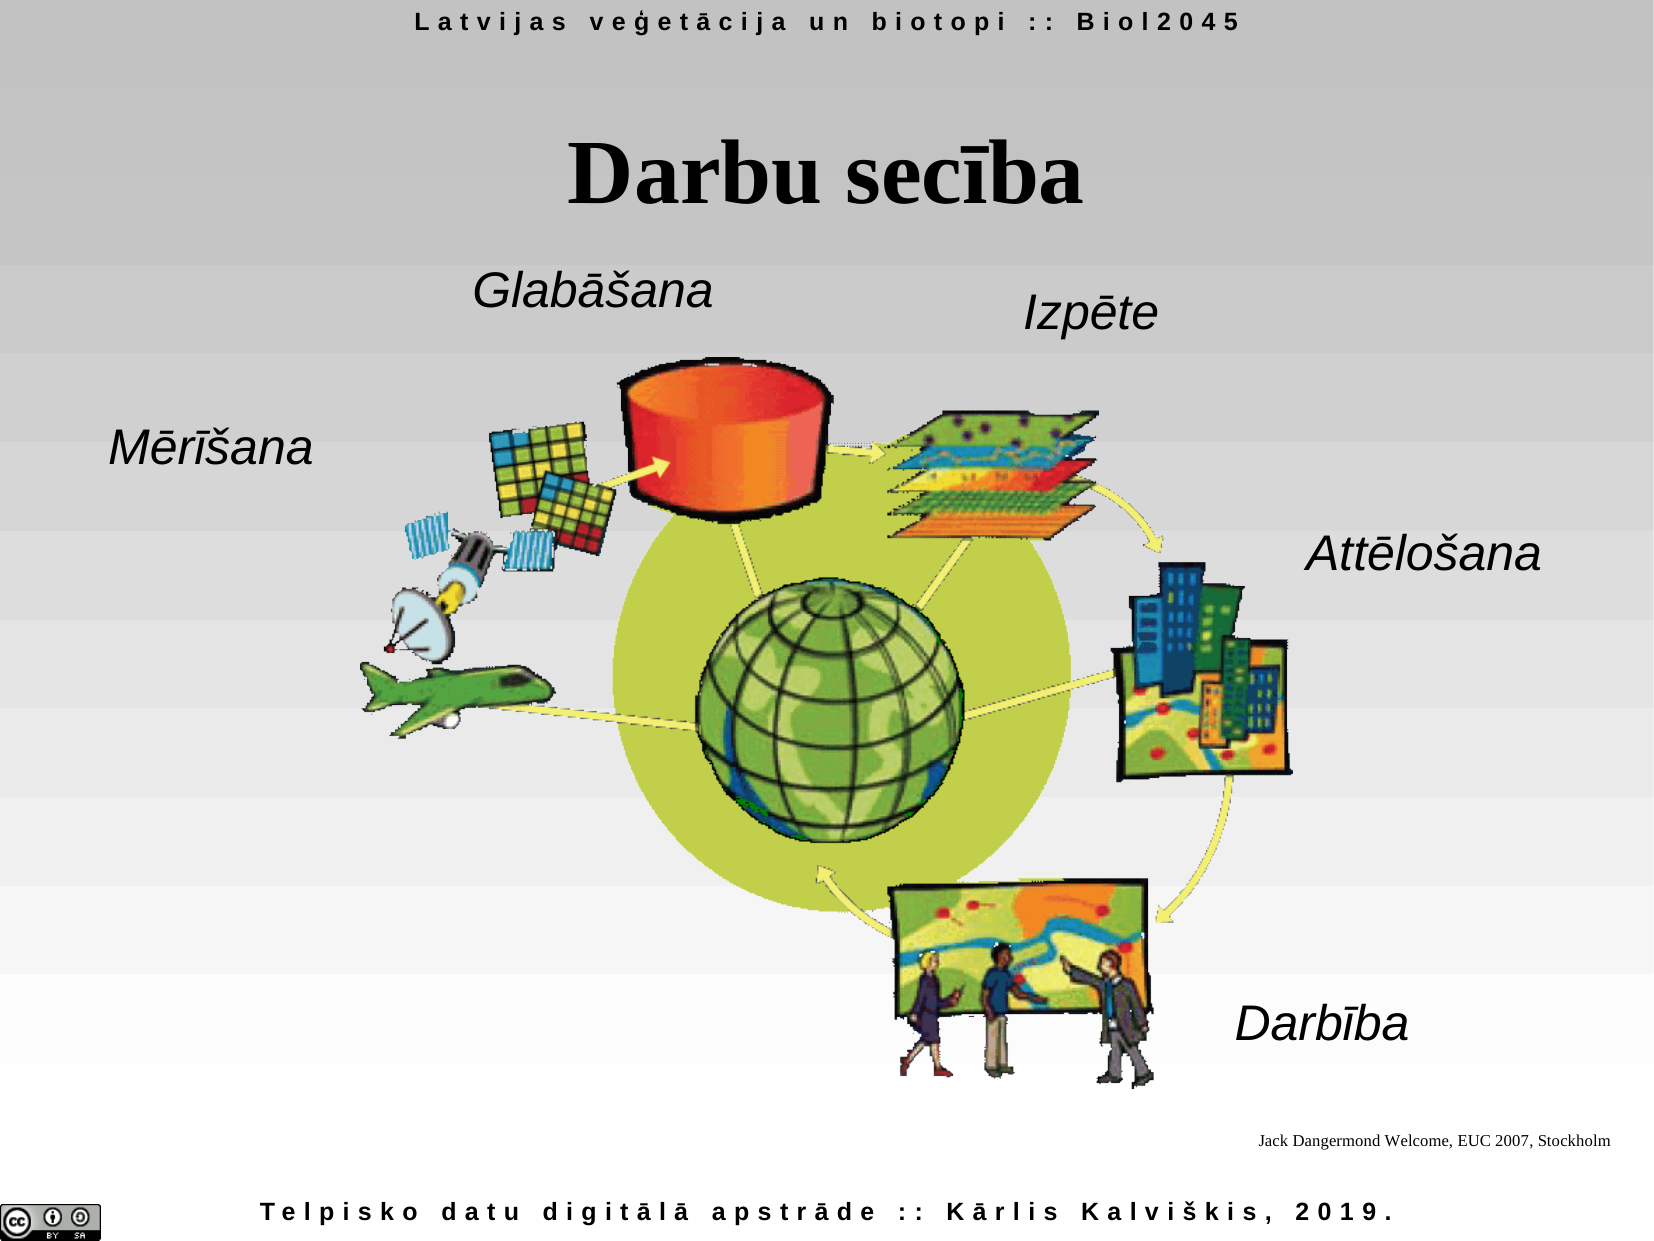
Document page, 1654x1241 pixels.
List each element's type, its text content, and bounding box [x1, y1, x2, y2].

text_box Glabāšana [472, 261, 769, 318]
text_box Darbība [1293, 994, 1433, 1051]
text_box Izpēte [1023, 284, 1243, 340]
title Darbu secība [29, 49, 1625, 296]
text_box Attēlošana [1305, 525, 1610, 581]
picture [0, 0, 1654, 1241]
text_box Mērīšana [108, 419, 337, 476]
text_box Jack Dangermond Welcome, EUC 2007, Stockholm [1258, 1131, 1611, 1150]
